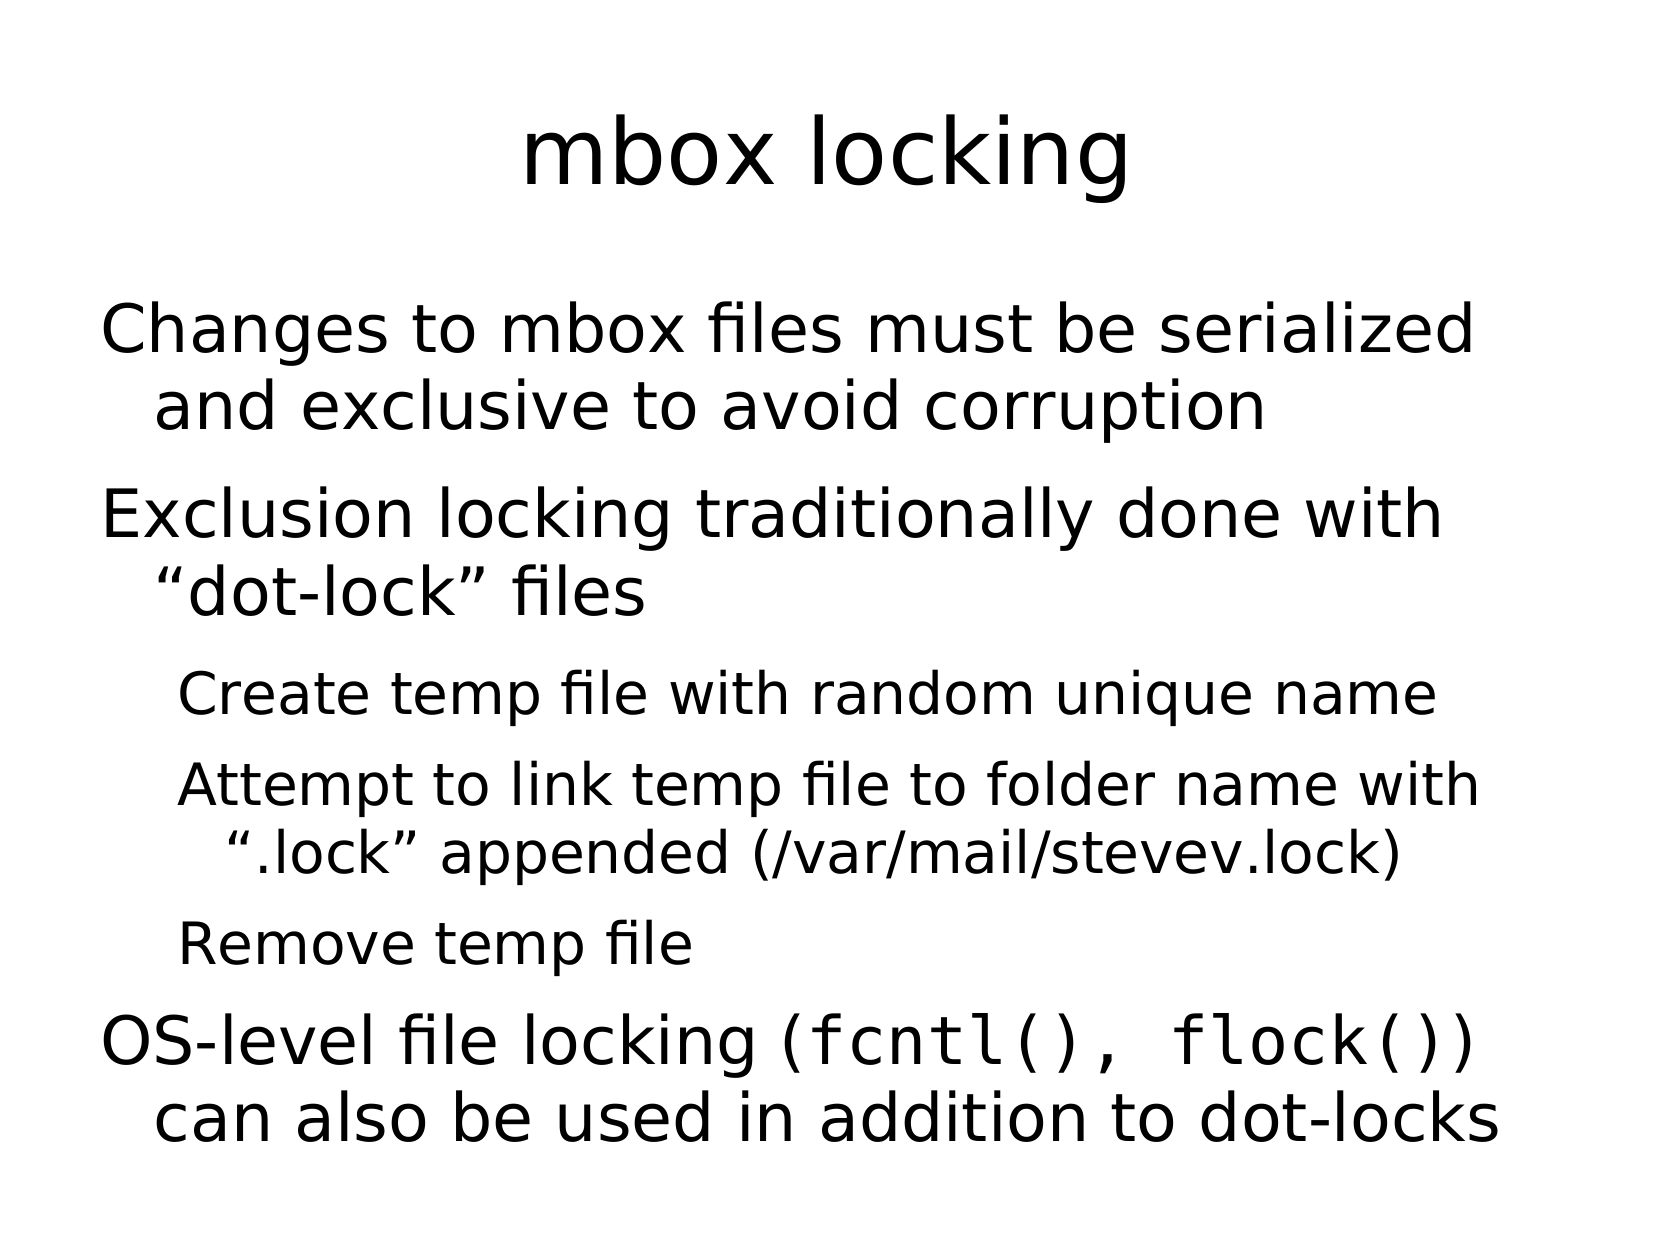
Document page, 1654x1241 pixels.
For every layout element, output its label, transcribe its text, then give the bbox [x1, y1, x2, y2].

title mbox locking [82, 56, 1571, 250]
list Changes to mbox files must be serialized and exclusive to avoid corruption Exclusion locking traditionally done with “dot-lock” files Create temp file with random unique name Attempt to link temp file to folder name with “.lock” appended (/var/mail/stevev.lock) Remove temp file OS-level file locking (fcntl(), flock()) can also be used in addition to dot-locks [82, 290, 1571, 1158]
